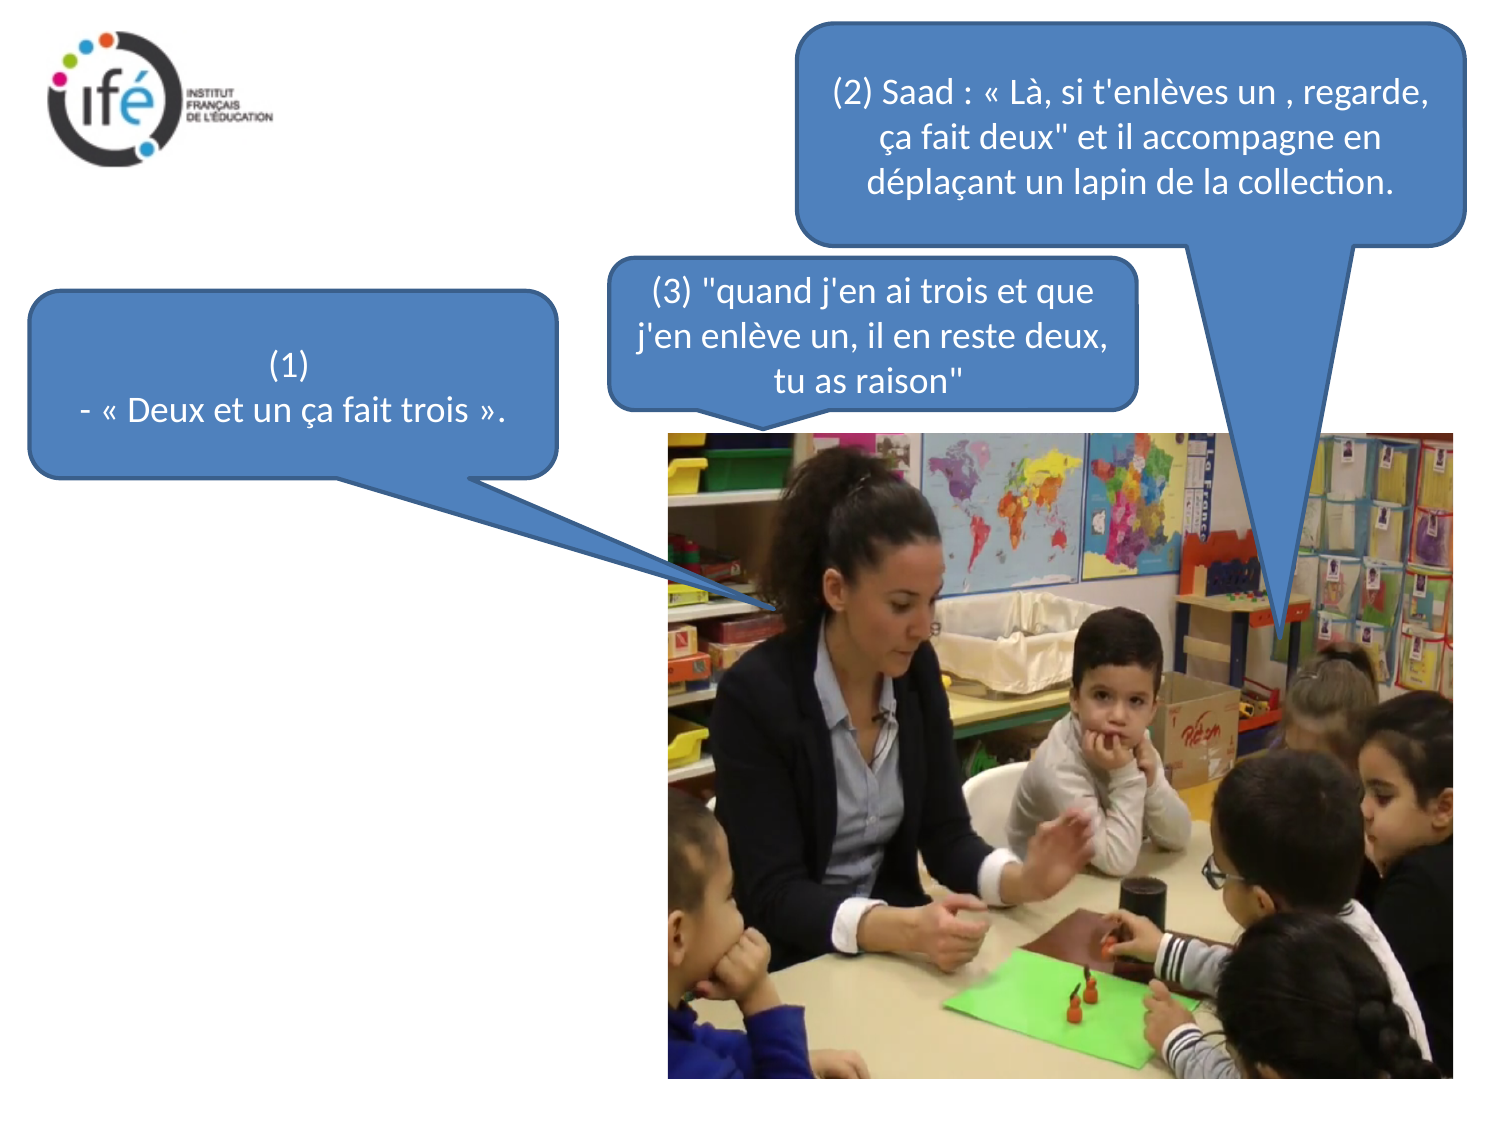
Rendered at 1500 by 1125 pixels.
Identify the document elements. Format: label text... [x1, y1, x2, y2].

picture [46, 30, 275, 169]
picture [667, 433, 1454, 1079]
text_box (1) - « Deux et un ça fait trois ». [29, 290, 775, 610]
text_box (3) "quand j'en ai trois et que j'en enlève un, il en reste deux, tu as raison" [609, 257, 1137, 430]
text_box (2) Saad : « Là, si t'enlèves un , regarde, ça fait deux" et il accompagne en déplaçant un lapin de la collection. [796, 23, 1465, 639]
